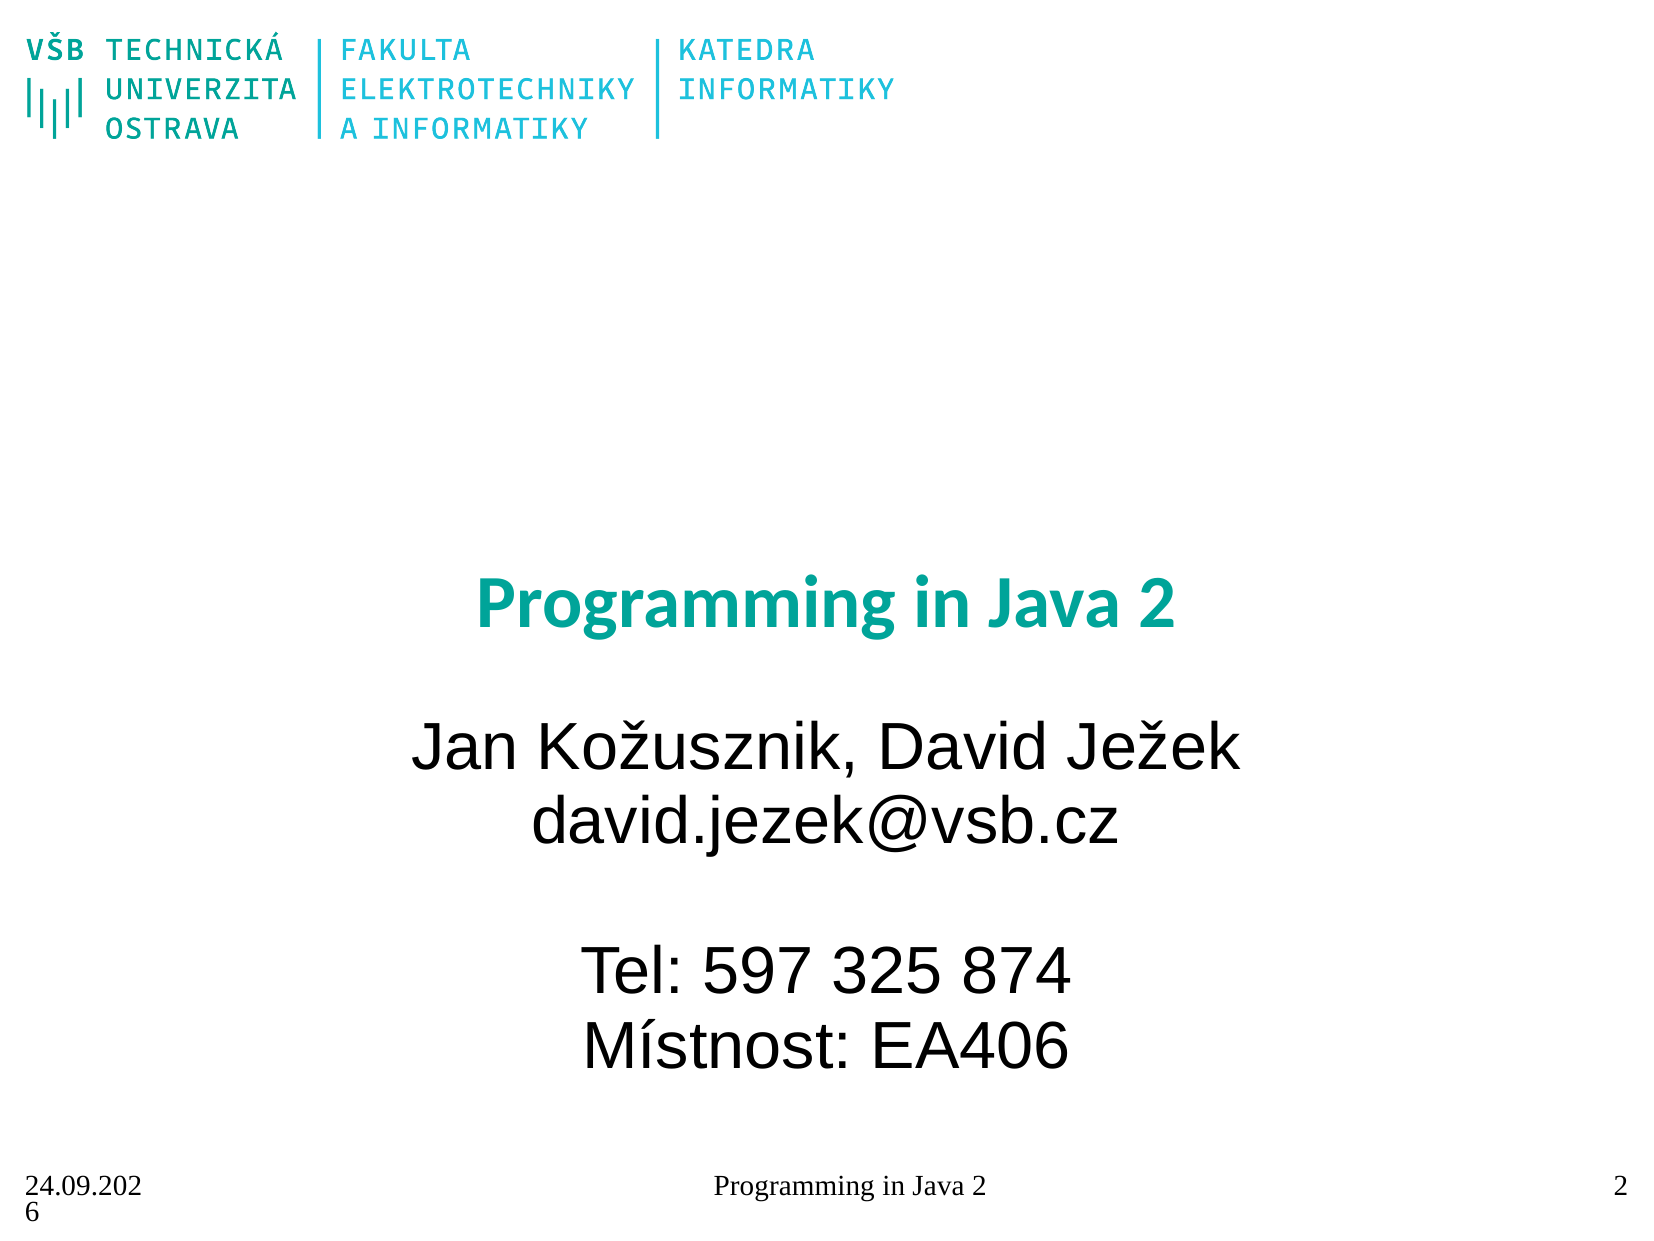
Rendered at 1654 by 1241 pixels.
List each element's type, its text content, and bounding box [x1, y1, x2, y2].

title Programming in Java 2 [24, 184, 1629, 642]
picture [26, 31, 894, 139]
subtitle Jan Kožusznik, David Ježek david.jezek@vsb.cz Tel: 597 325 874 Místnost: EA406 [24, 708, 1629, 1146]
